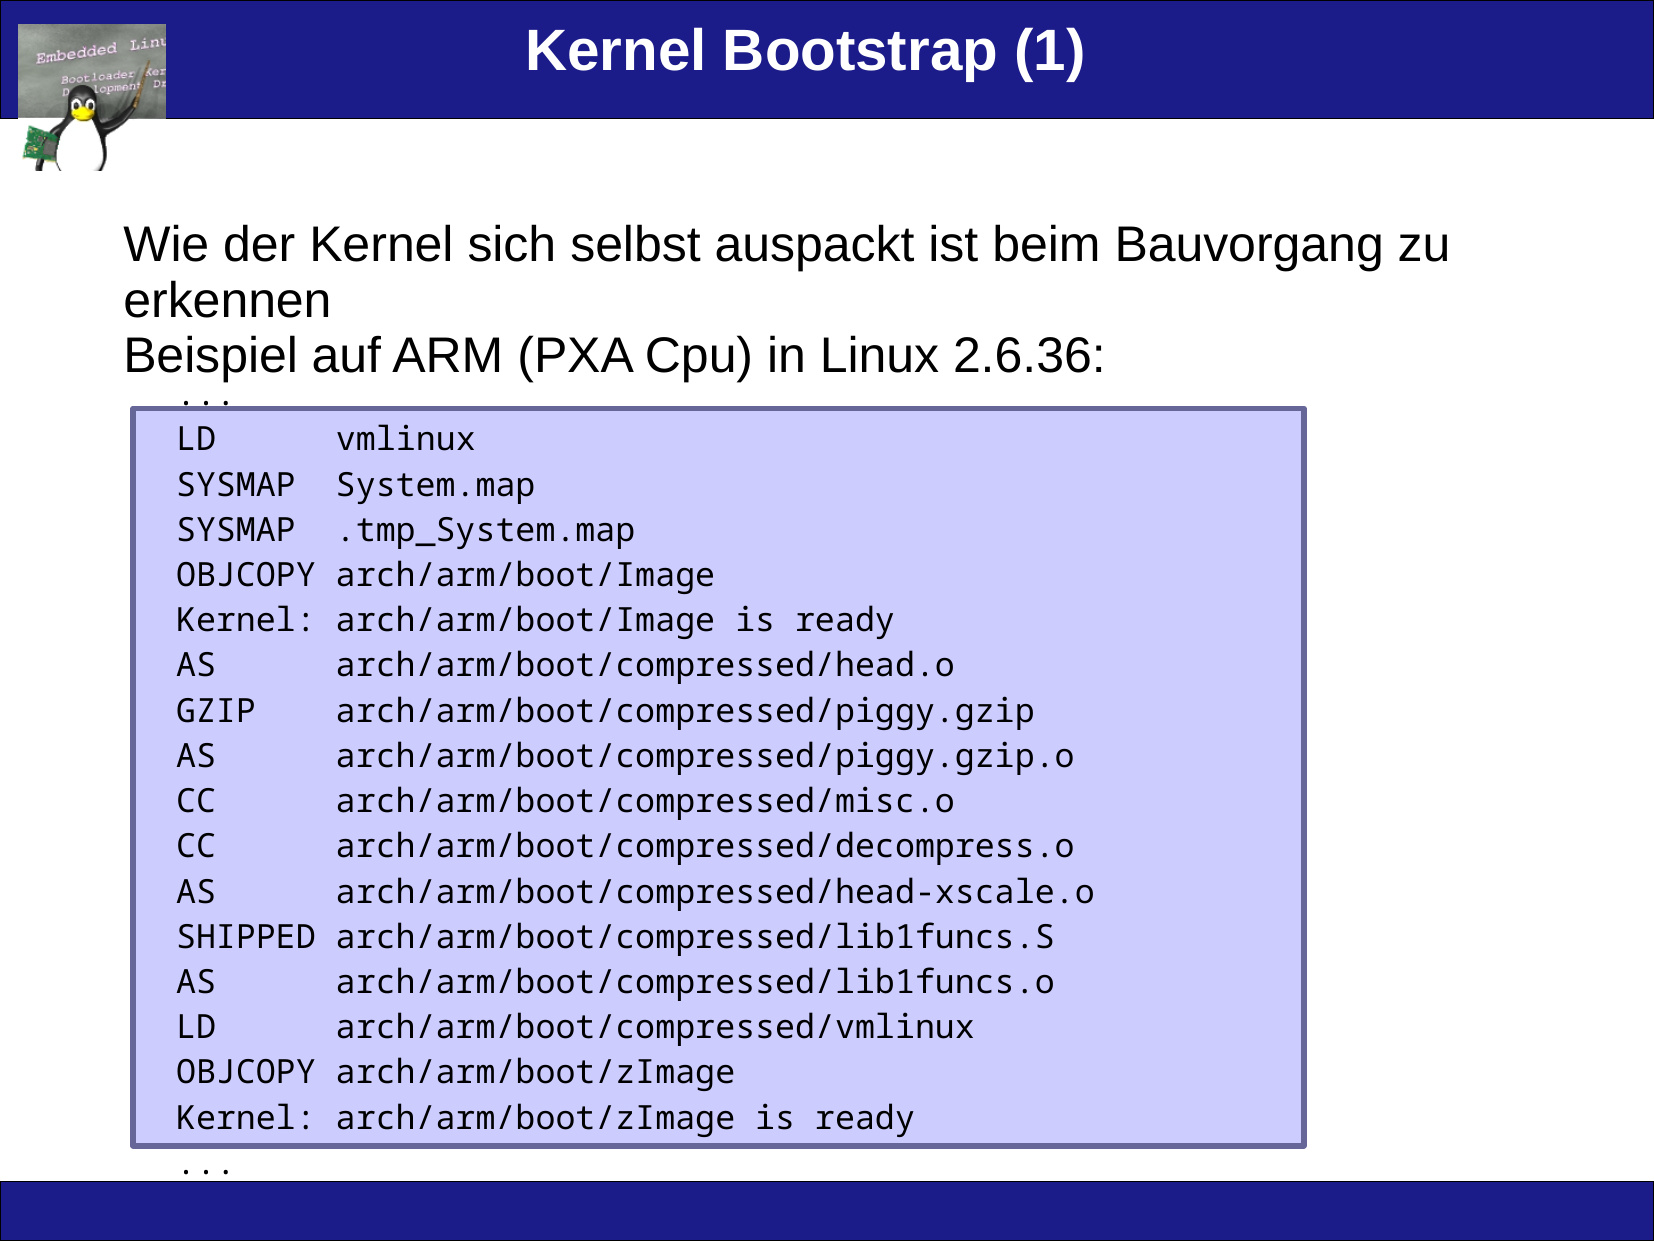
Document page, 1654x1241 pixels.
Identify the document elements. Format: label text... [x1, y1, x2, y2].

picture [18, 24, 166, 171]
title Kernel Bootstrap (1) [60, 0, 1551, 101]
text_box ... LD vmlinux SYSMAP System.map SYSMAP .tmp_System.map OBJCOPY arch/arm/boot/Image Kernel: arch/arm/boot/Image is ready AS arch/arm/boot/compressed/head.o GZIP arch/arm/boot/compressed/piggy.gzip AS arch/arm/boot/compressed/piggy.gzip.o CC arch/arm/boot/compressed/misc.o CC arch/arm/boot/compressed/decompress.o AS arch/arm/boot/compressed/head-xscale.o SHIPPED arch/arm/boot/compressed/lib1funcs.S AS arch/arm/boot/compressed/lib1funcs.o LD arch/arm/boot/compressed/vmlinux OBJCOPY arch/arm/boot/zImage Kernel: arch/arm/boot/zImage is ready ... [133, 1066, 1304, 1146]
list Wie der Kernel sich selbst auspackt ist beim Bauvorgang zu erkennen Beispiel auf ARM (PXA Cpu) in Linux 2.6.36: [105, 216, 1518, 1066]
